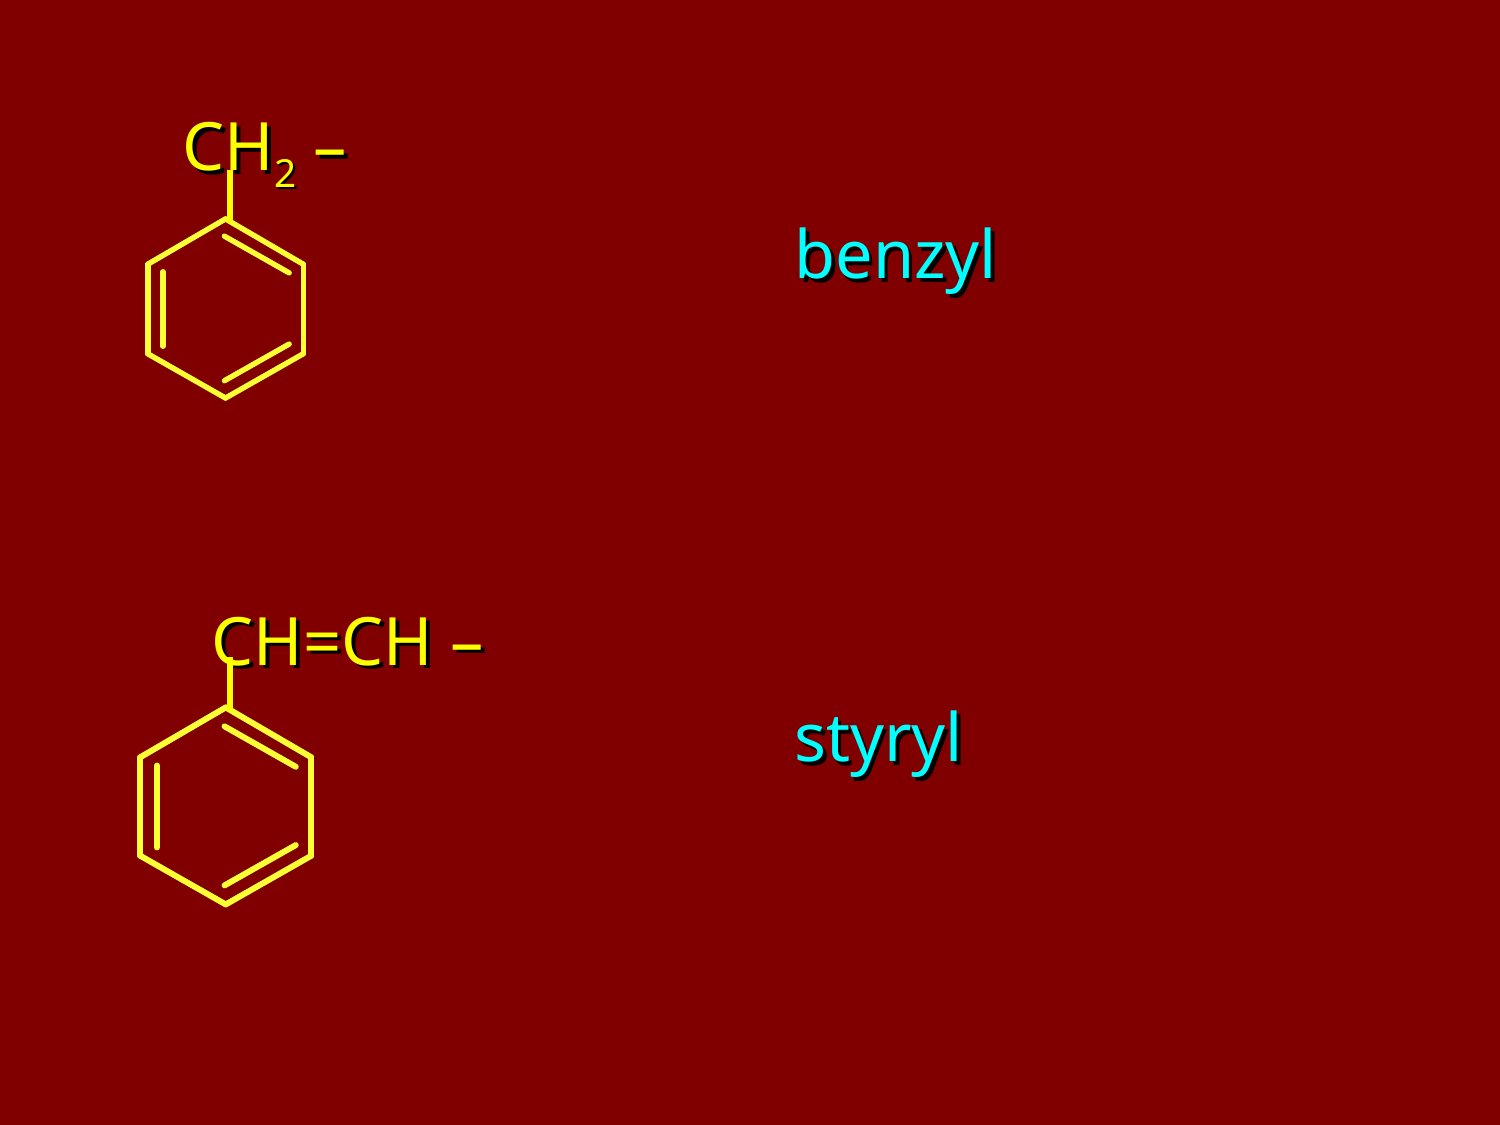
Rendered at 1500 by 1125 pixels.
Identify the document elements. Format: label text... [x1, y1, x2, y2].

chart [119, 190, 333, 428]
list CH2 – benzyl CH=CH – styryl [29, 0, 1471, 1125]
chart [109, 676, 344, 937]
